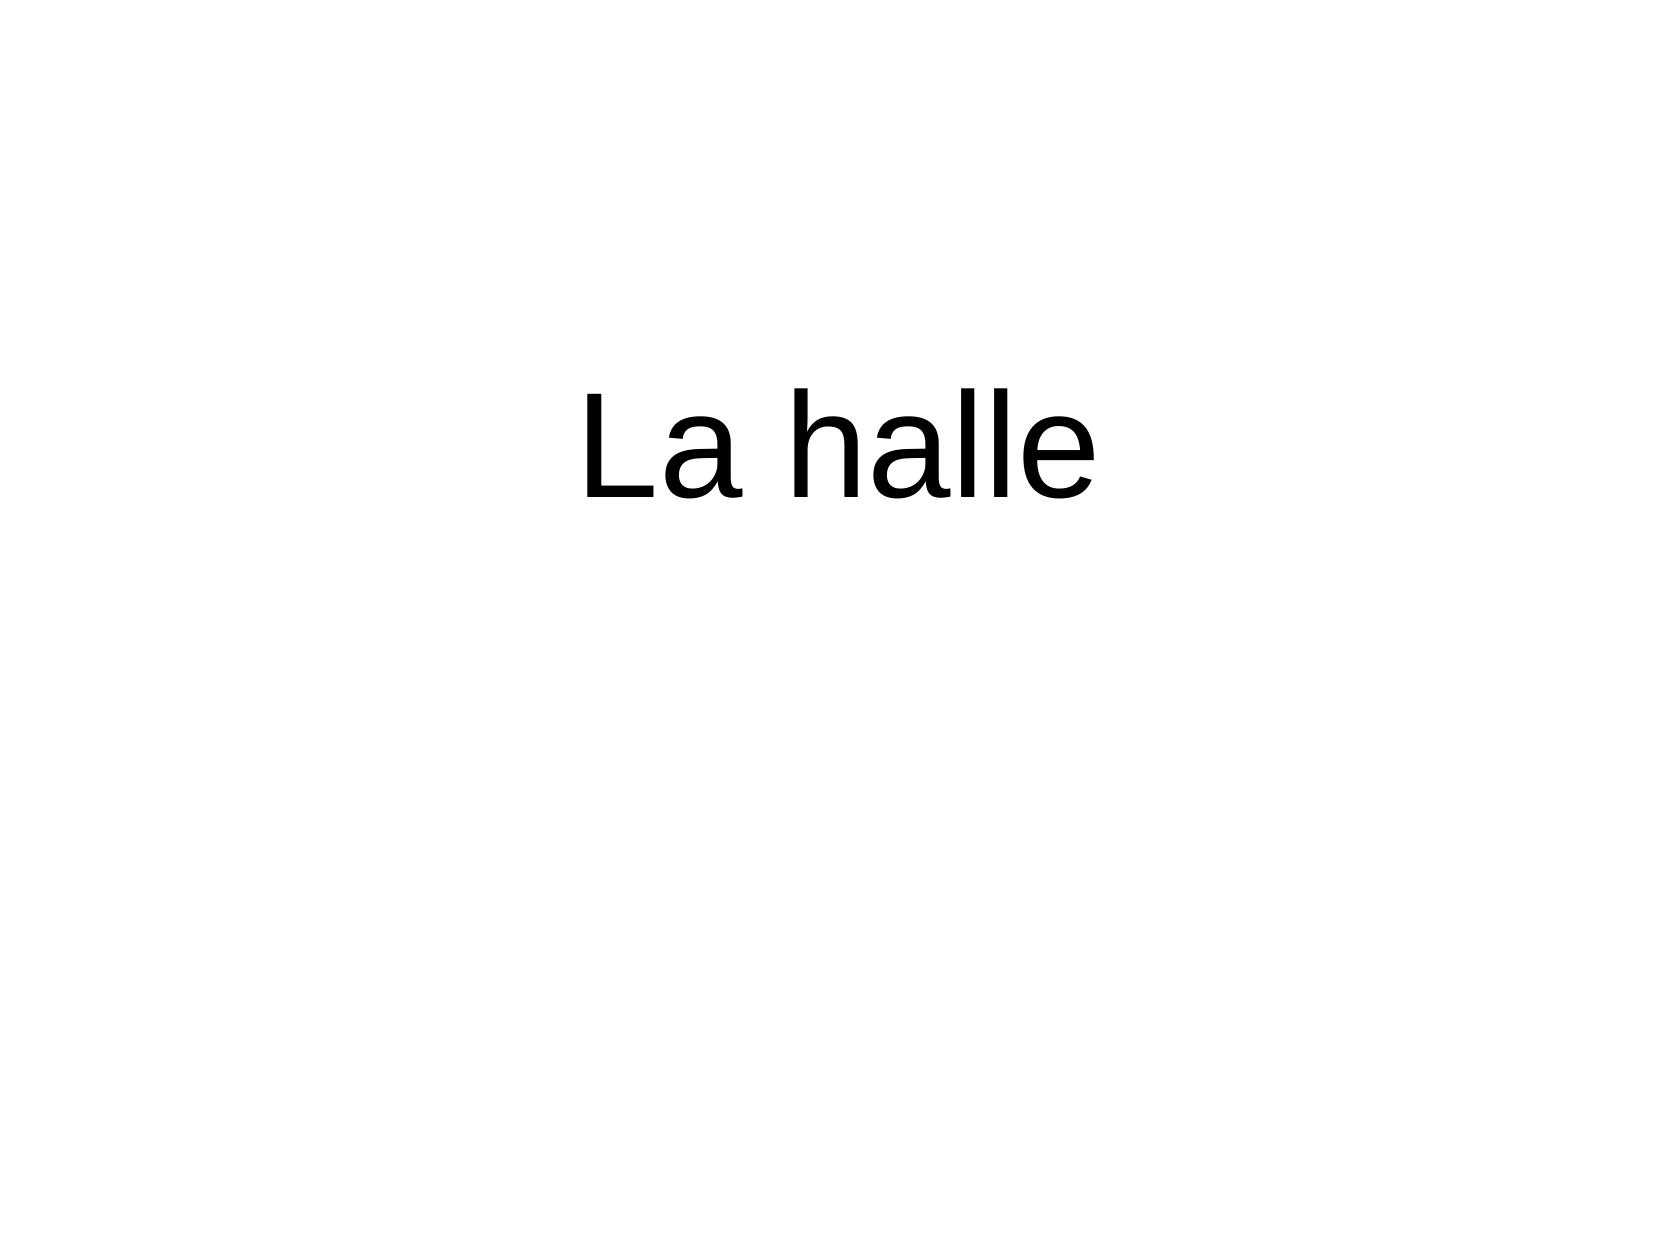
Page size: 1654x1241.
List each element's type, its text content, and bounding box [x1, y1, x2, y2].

text_box La halle [561, 354, 1506, 537]
